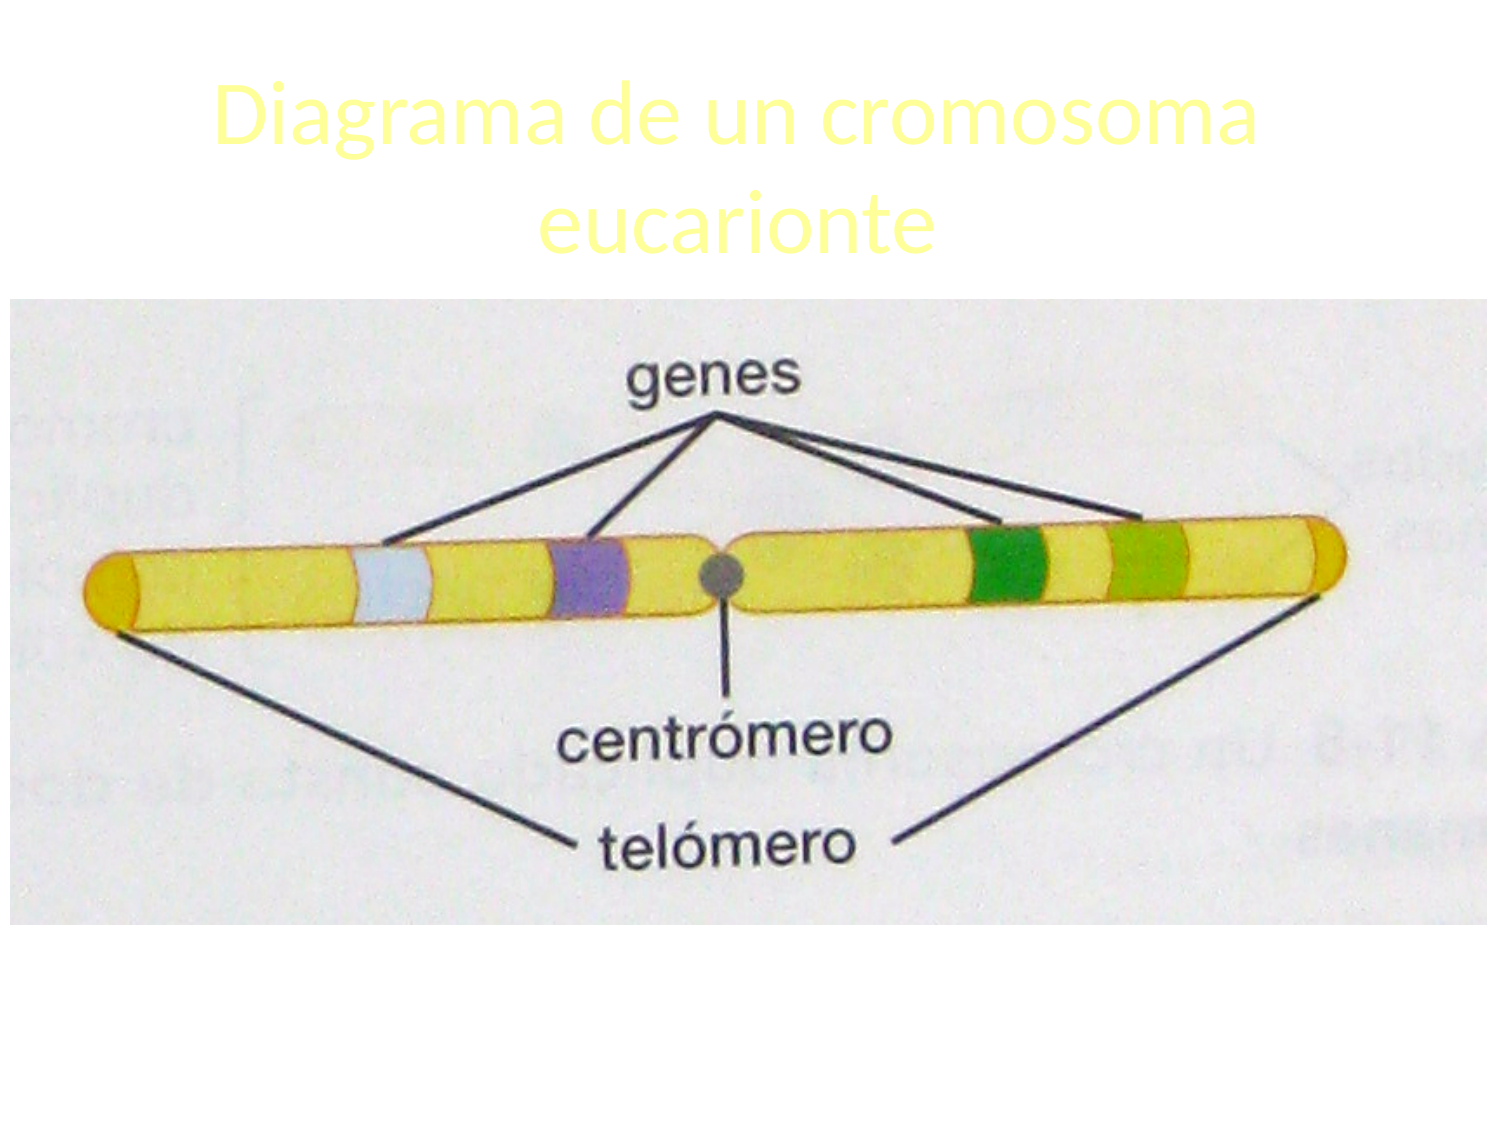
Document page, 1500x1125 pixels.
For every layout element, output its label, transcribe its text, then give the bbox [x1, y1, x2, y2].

picture [10, 299, 1487, 925]
title Diagrama de un cromosoma eucarionte [24, 45, 1450, 233]
